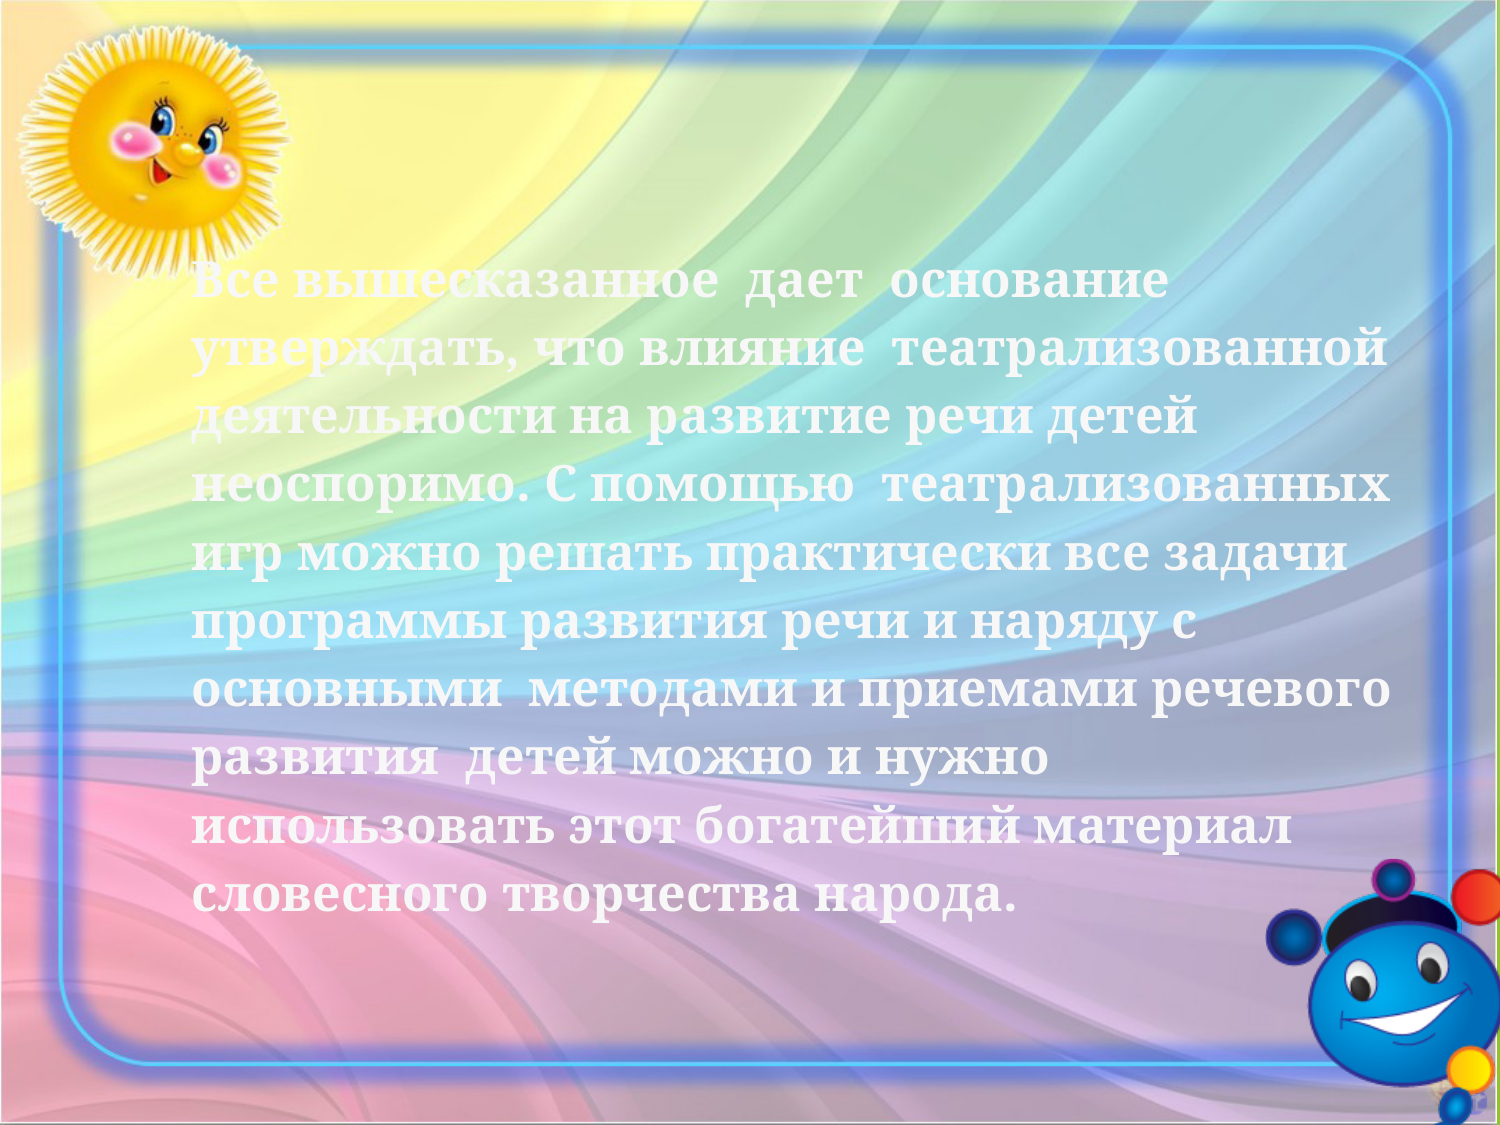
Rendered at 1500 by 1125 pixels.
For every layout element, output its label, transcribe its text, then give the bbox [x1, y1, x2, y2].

text_box Все вышесказанное дает основание утверждать, что влияние театрализованной деятельности на развитие речи детей неоспоримо. С помощью театрализованных игр можно решать практически все задачи программы развития речи и наряду с основными методами и приемами речевого развития детей можно и нужно использовать этот богатейший материал словесного творчества народа. [177, 236, 1430, 879]
picture [0, 0, 1500, 1125]
